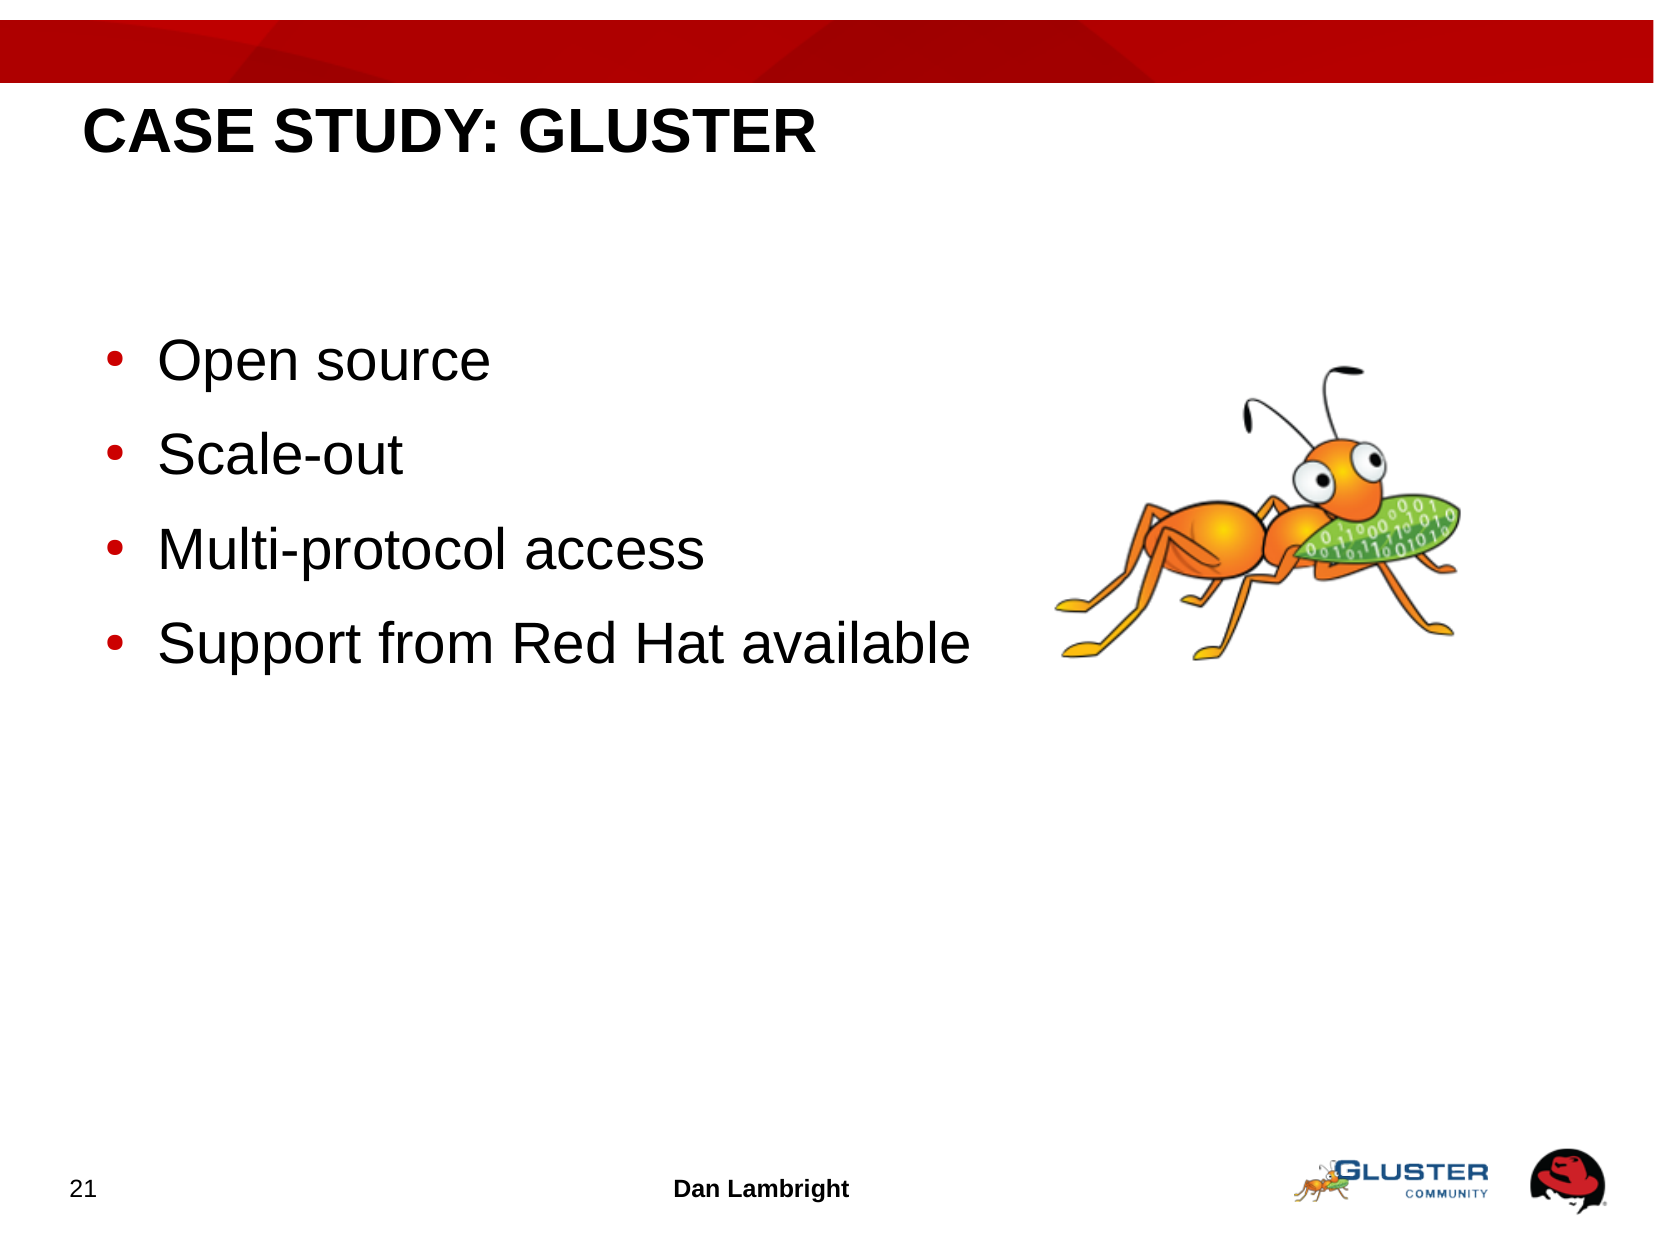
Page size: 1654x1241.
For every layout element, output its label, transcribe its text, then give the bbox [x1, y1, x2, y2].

picture [1050, 363, 1466, 664]
list Open source Scale-out Multi-protocol access Support from Red Hat available [86, 232, 1576, 1027]
title CASE STUDY: GLUSTER [82, 37, 1571, 226]
picture [1529, 1146, 1613, 1224]
picture [1294, 1158, 1488, 1203]
picture [0, 20, 1654, 83]
